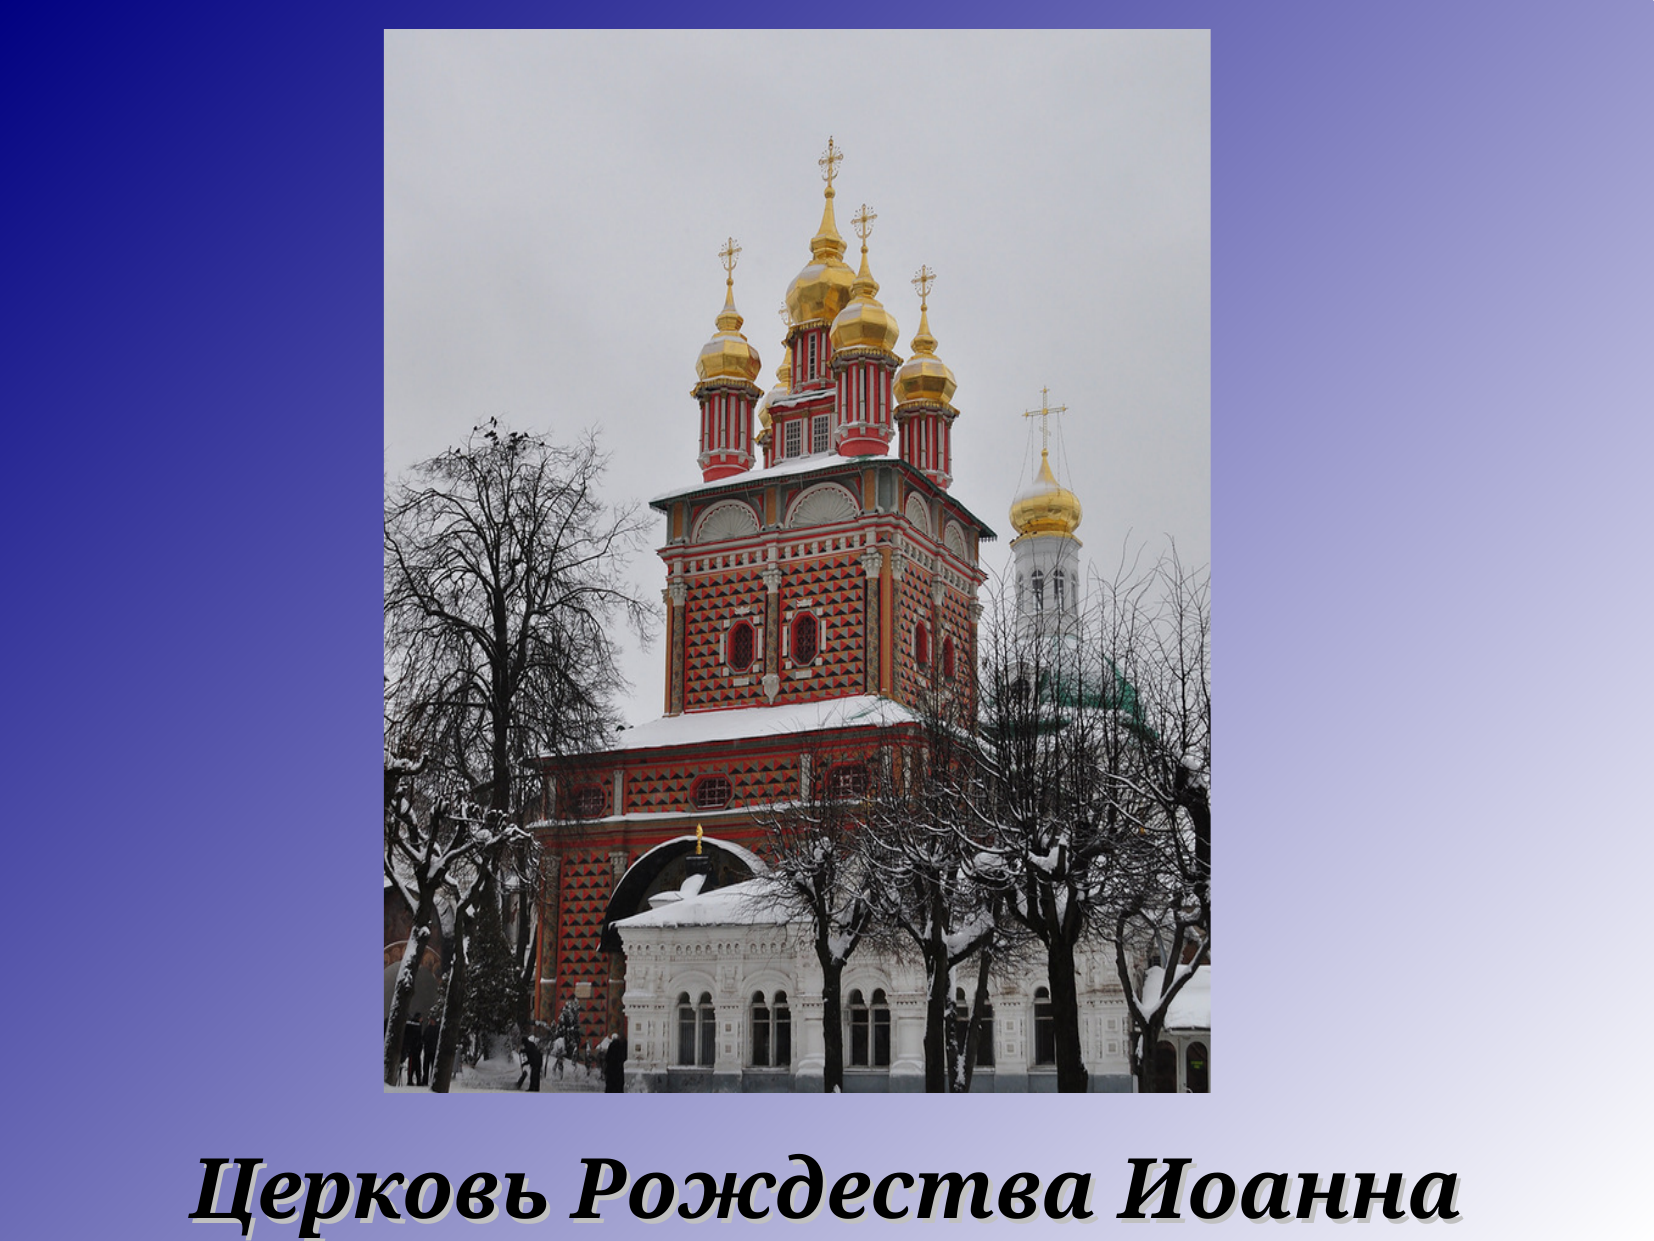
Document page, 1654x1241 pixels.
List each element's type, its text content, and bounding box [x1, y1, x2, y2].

picture [383, 29, 1211, 1093]
text_box Церковь Рождества Иоанна Предтечи [0, 1122, 1654, 1241]
